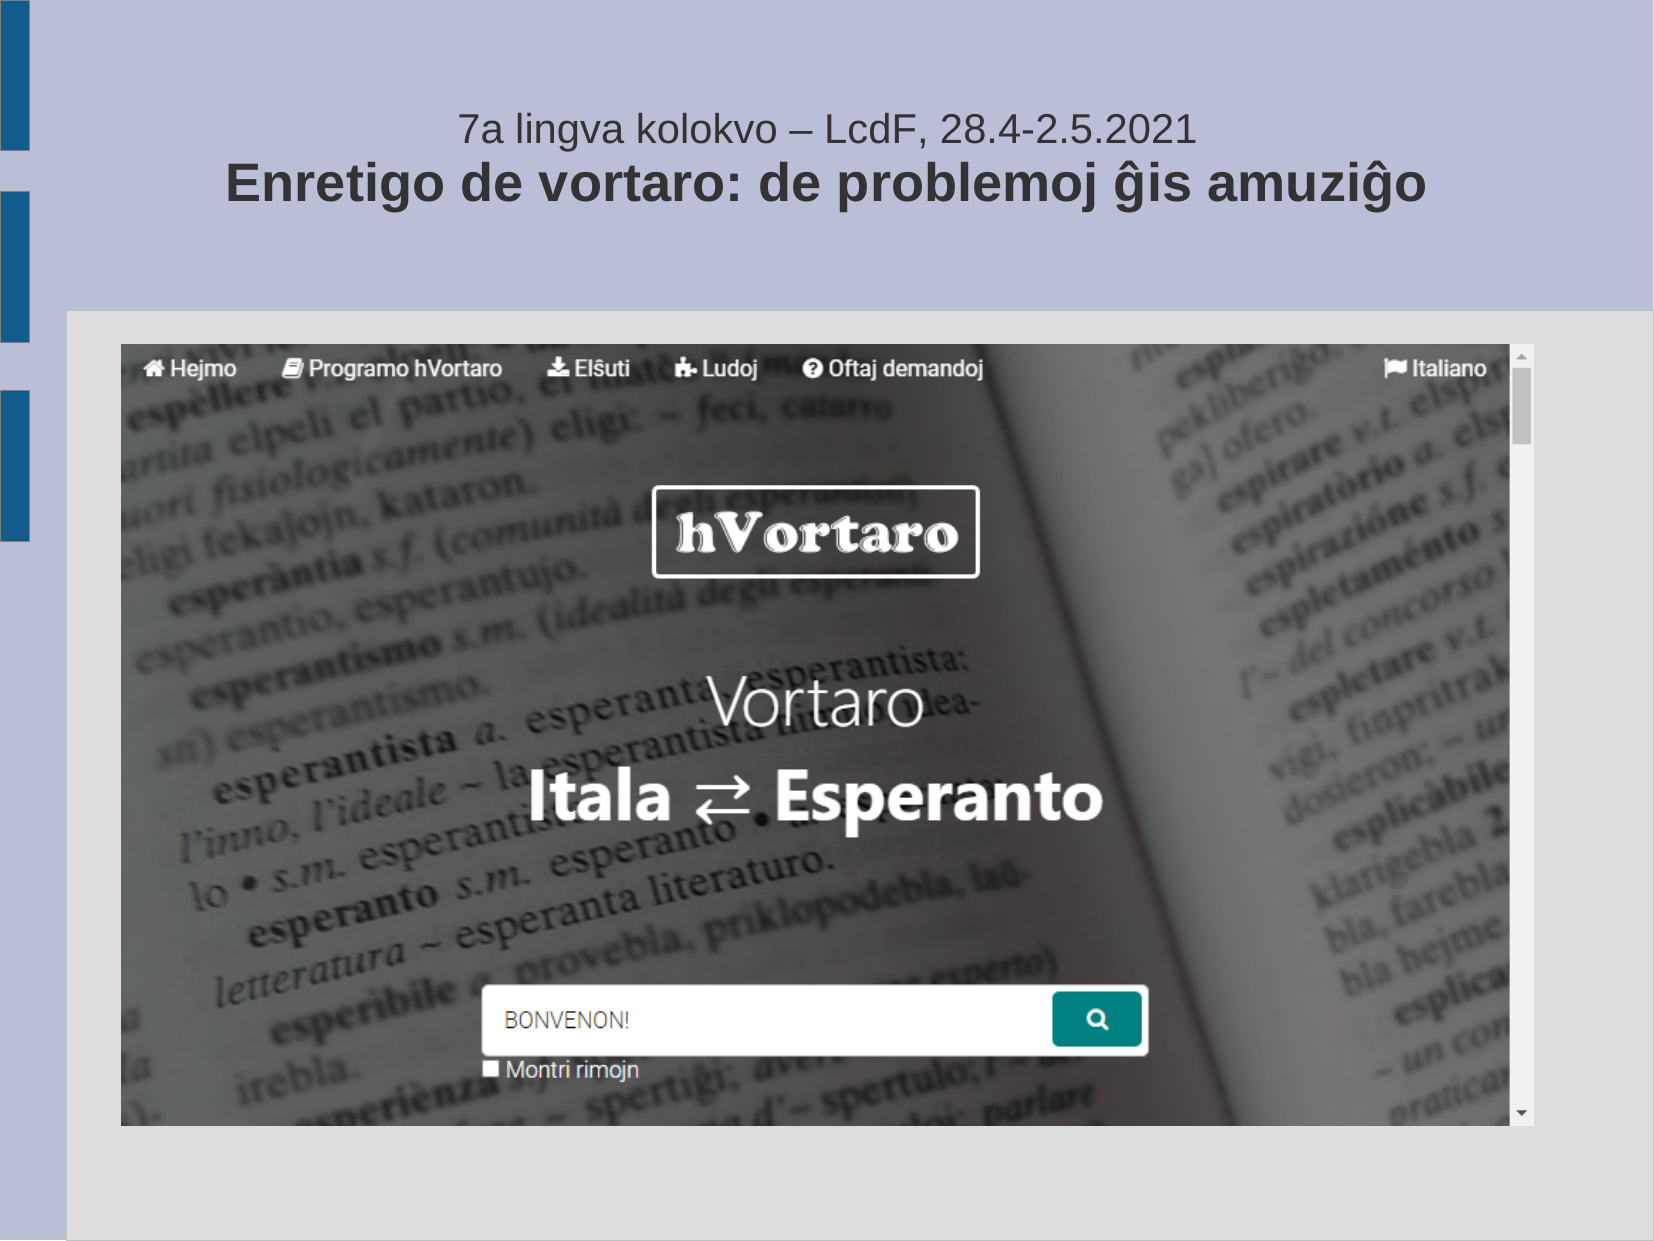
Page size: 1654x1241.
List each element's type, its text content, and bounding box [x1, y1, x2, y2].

title 7a lingva kolokvo – LcdF, 28.4-2.5.2021 Enretigo de vortaro: de problemoj ĝis amuziĝo [121, 55, 1534, 263]
picture [121, 344, 1534, 1126]
